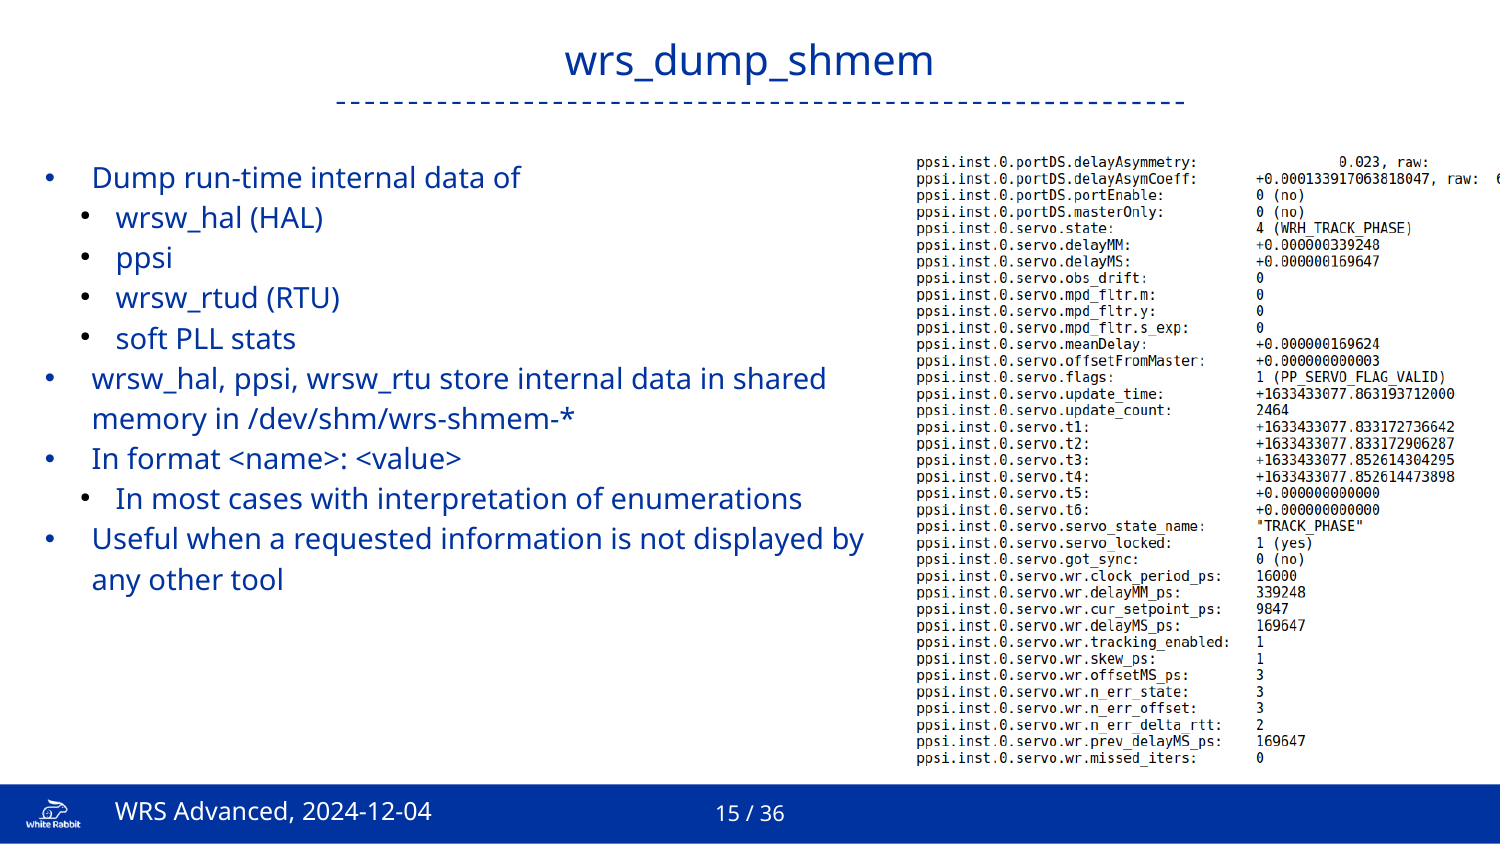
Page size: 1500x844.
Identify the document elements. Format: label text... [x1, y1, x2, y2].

picture [915, 153, 1500, 769]
text_box Dump run-time internal data of wrsw_hal (HAL) ppsi wrsw_rtud (RTU) soft PLL stats wrsw_hal, ppsi, wrsw_rtu store internal data in shared memory in /dev/shm/wrs-shmem-* In format <name>: <value> In most cases with interpretation of enumerations Useful when a requested information is not displayed by any other tool [30, 146, 916, 604]
title wrs_dump_shmem [0, 0, 1500, 117]
slide_number <number> / 36 [0, 791, 1500, 837]
